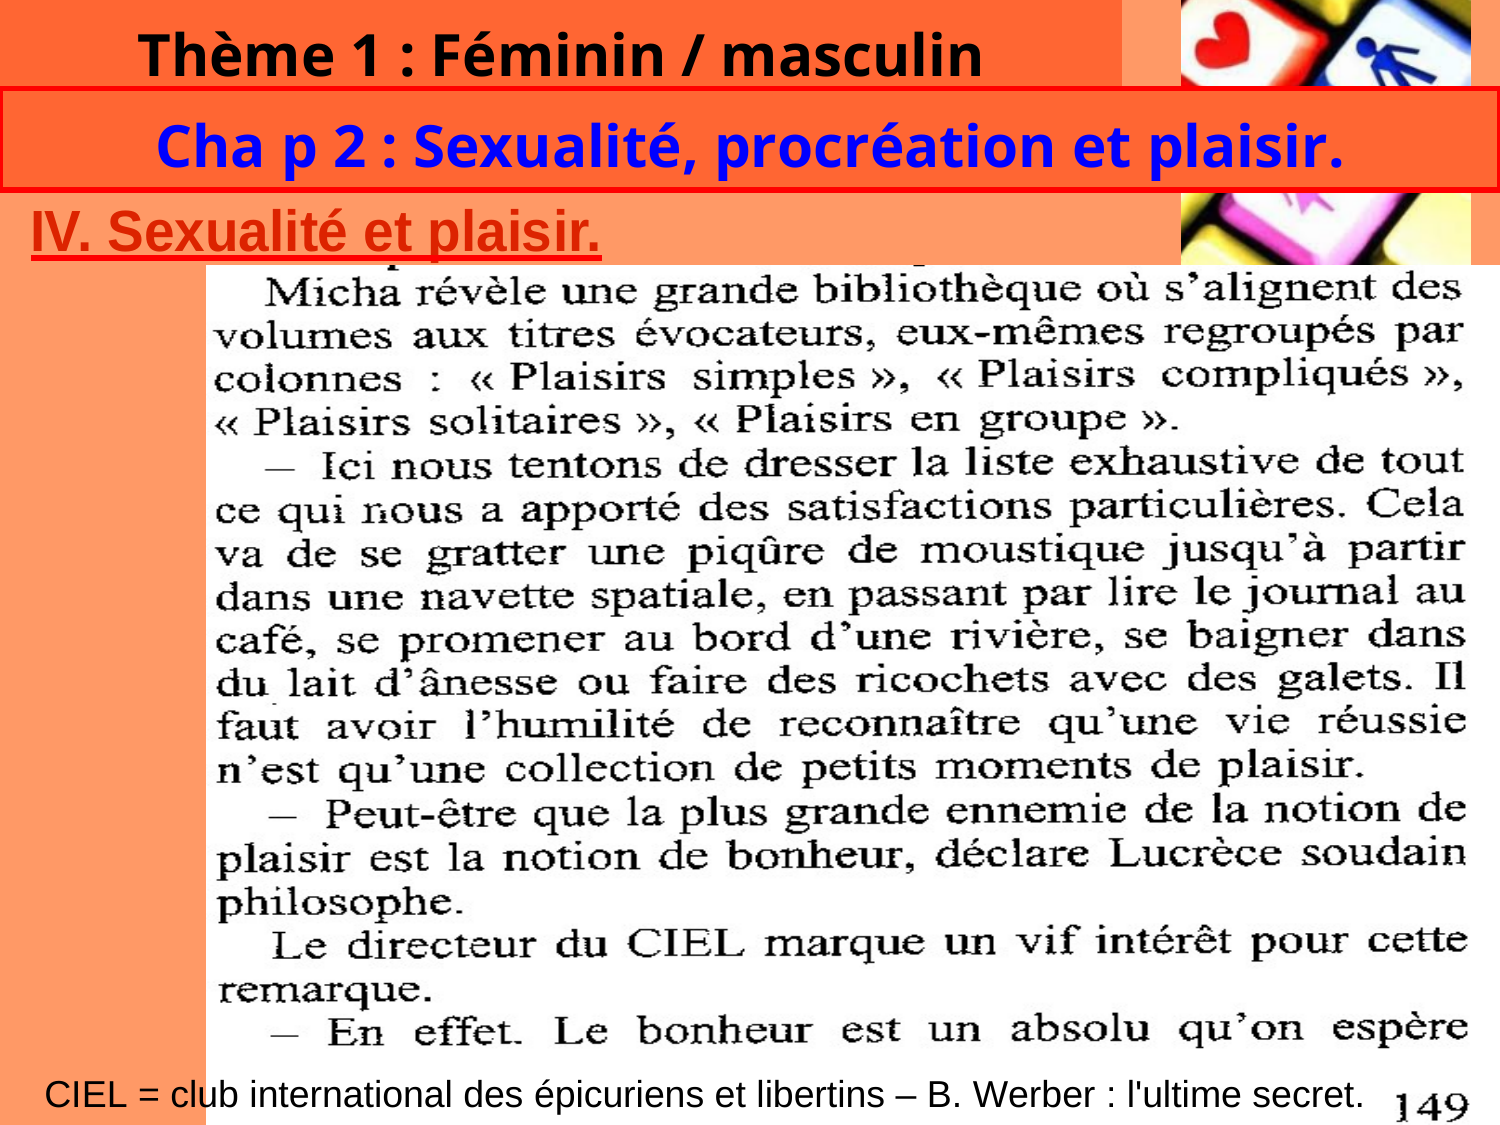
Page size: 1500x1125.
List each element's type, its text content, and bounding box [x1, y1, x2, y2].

picture [206, 191, 1500, 1125]
text_box Cha p 2 : Sexualité, procréation et plaisir. [0, 88, 1500, 191]
text_box CIEL = club international des épicuriens et libertins – B. Werber : l'ultime secret. [29, 1062, 1388, 1123]
picture [1181, 0, 1471, 88]
text_box Thème 1 : Féminin / masculin [0, 0, 1122, 88]
chart [29, 197, 1372, 355]
